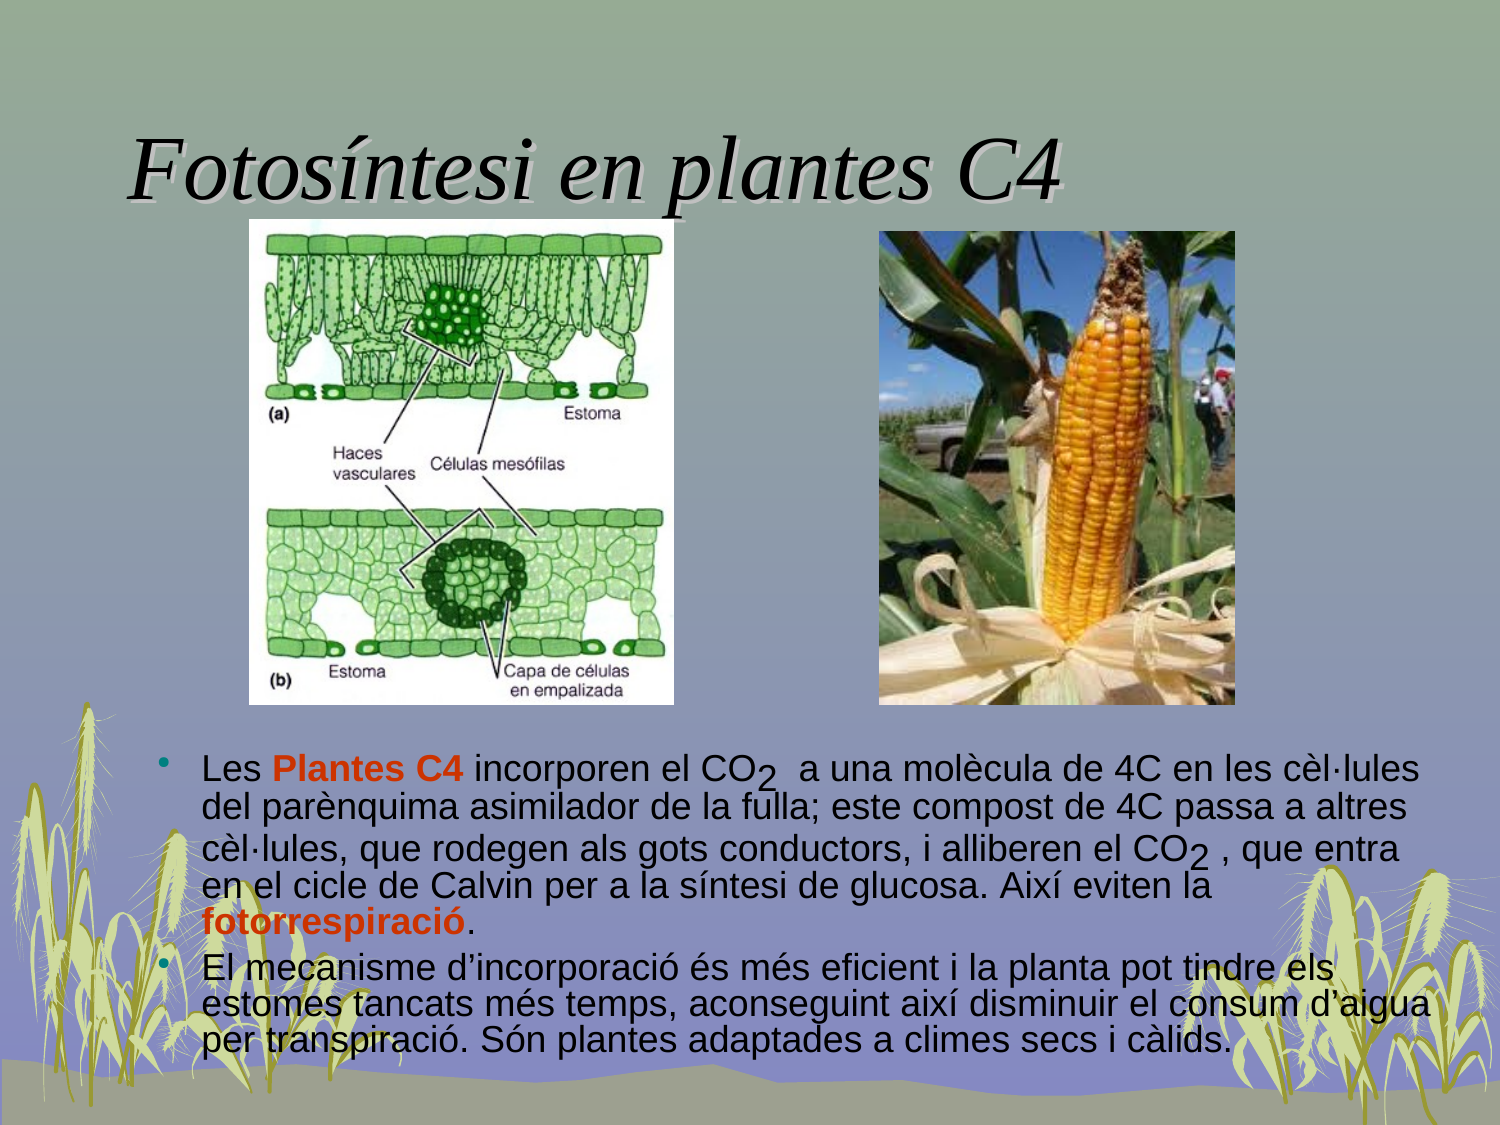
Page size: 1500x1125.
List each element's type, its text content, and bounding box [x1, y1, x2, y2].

title Fotosíntesi en plantes C4 [112, 68, 1388, 257]
list Les Plantes C4 incorporen el CO2 a una molècula de 4C en les cèl·lules del parènquima asimilador de la fulla; este compost de 4C passa a altres cèl·lules, que rodegen als gots conductors, i alliberen el CO2 , que entra en el cicle de Calvin per a la síntesi de glucosa. Així eviten la fotorrespiració. El mecanisme d’incorporació és més eficient i la planta pot tindre els estomes tancats més temps, aconseguint així disminuir el consum d’aigua per transpiració. Són plantes adaptades a climes secs i càlids. [112, 739, 1459, 1083]
picture [249, 219, 674, 705]
picture [879, 231, 1235, 705]
